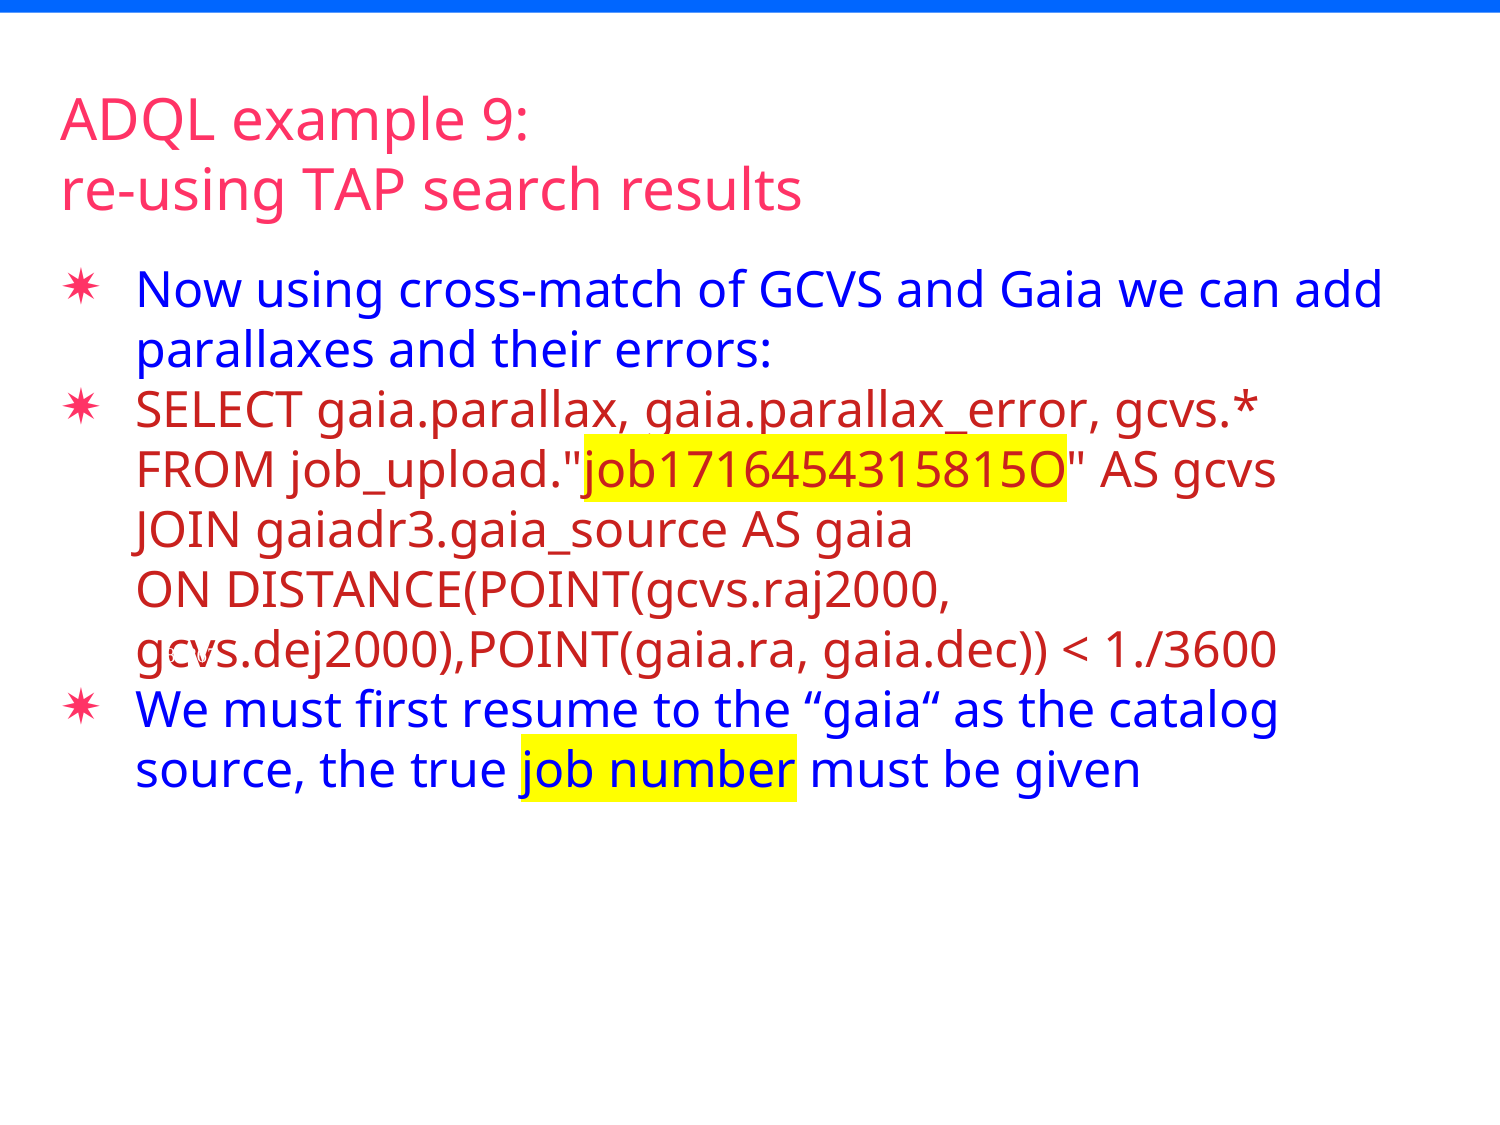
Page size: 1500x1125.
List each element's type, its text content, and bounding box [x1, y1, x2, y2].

text_box Now using cross-match of GCVS and Gaia we can add parallaxes and their errors: SELECT gaia.parallax, gaia.parallax_error, gcvs.* FROM job_upload."job1716454315815O" AS gcvs JOIN gaiadr3.gaia_source AS gaia ON DISTANCE(POINT(gcvs.raj2000, gcvs.dej2000),POINT(gaia.ra, gaia.dec)) < 1./3600 We must first resume to the “gaia“ as the catalog source, the true job number must be given [45, 190, 1463, 1094]
text_box ADQL example 9: re-using TAP search results [45, 75, 1313, 300]
text_box 81867 [150, 634, 233, 675]
